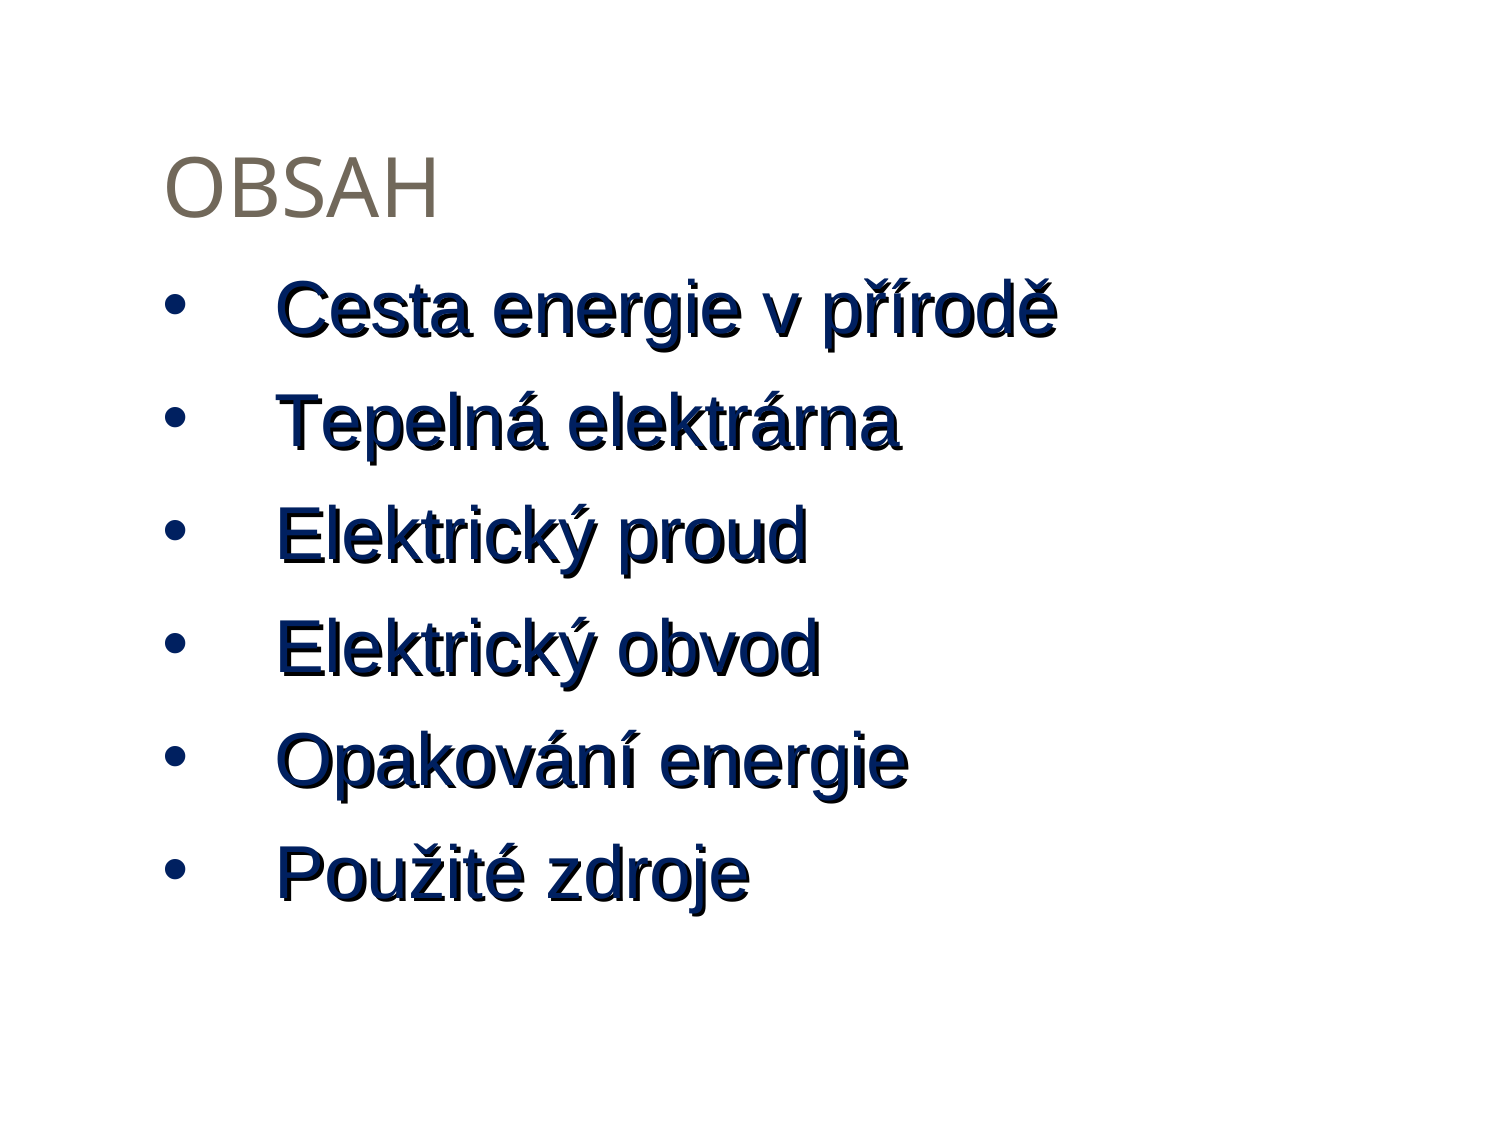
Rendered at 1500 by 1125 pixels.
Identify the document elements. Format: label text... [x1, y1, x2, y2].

text_box Cesta energie v přírodě Tepelná elektrárna Elektrický proud Elektrický obvod Opakování energie Použité zdroje [147, 251, 1341, 1125]
text_box OBSAH [147, 54, 1300, 243]
